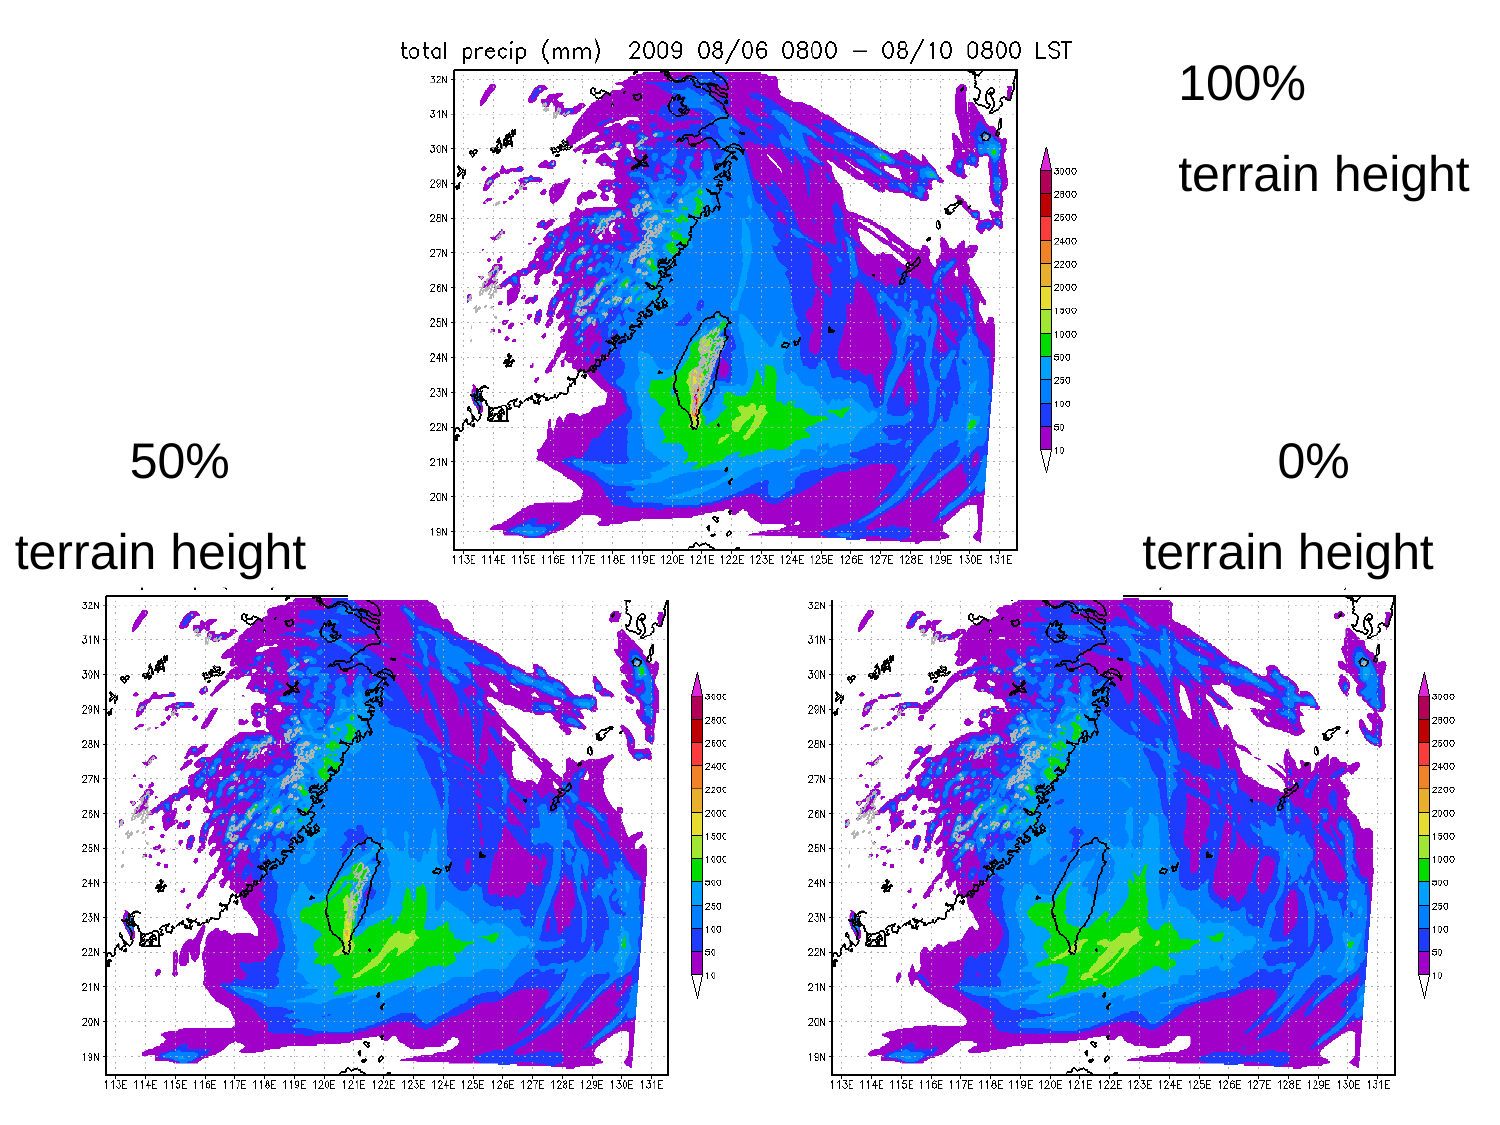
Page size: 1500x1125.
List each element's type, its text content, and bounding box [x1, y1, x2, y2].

text_box 0% terrain height [1127, 420, 1500, 588]
text_box 100% terrain height [1163, 42, 1500, 210]
picture [0, 18, 1500, 1125]
text_box 50% terrain height [0, 420, 361, 588]
